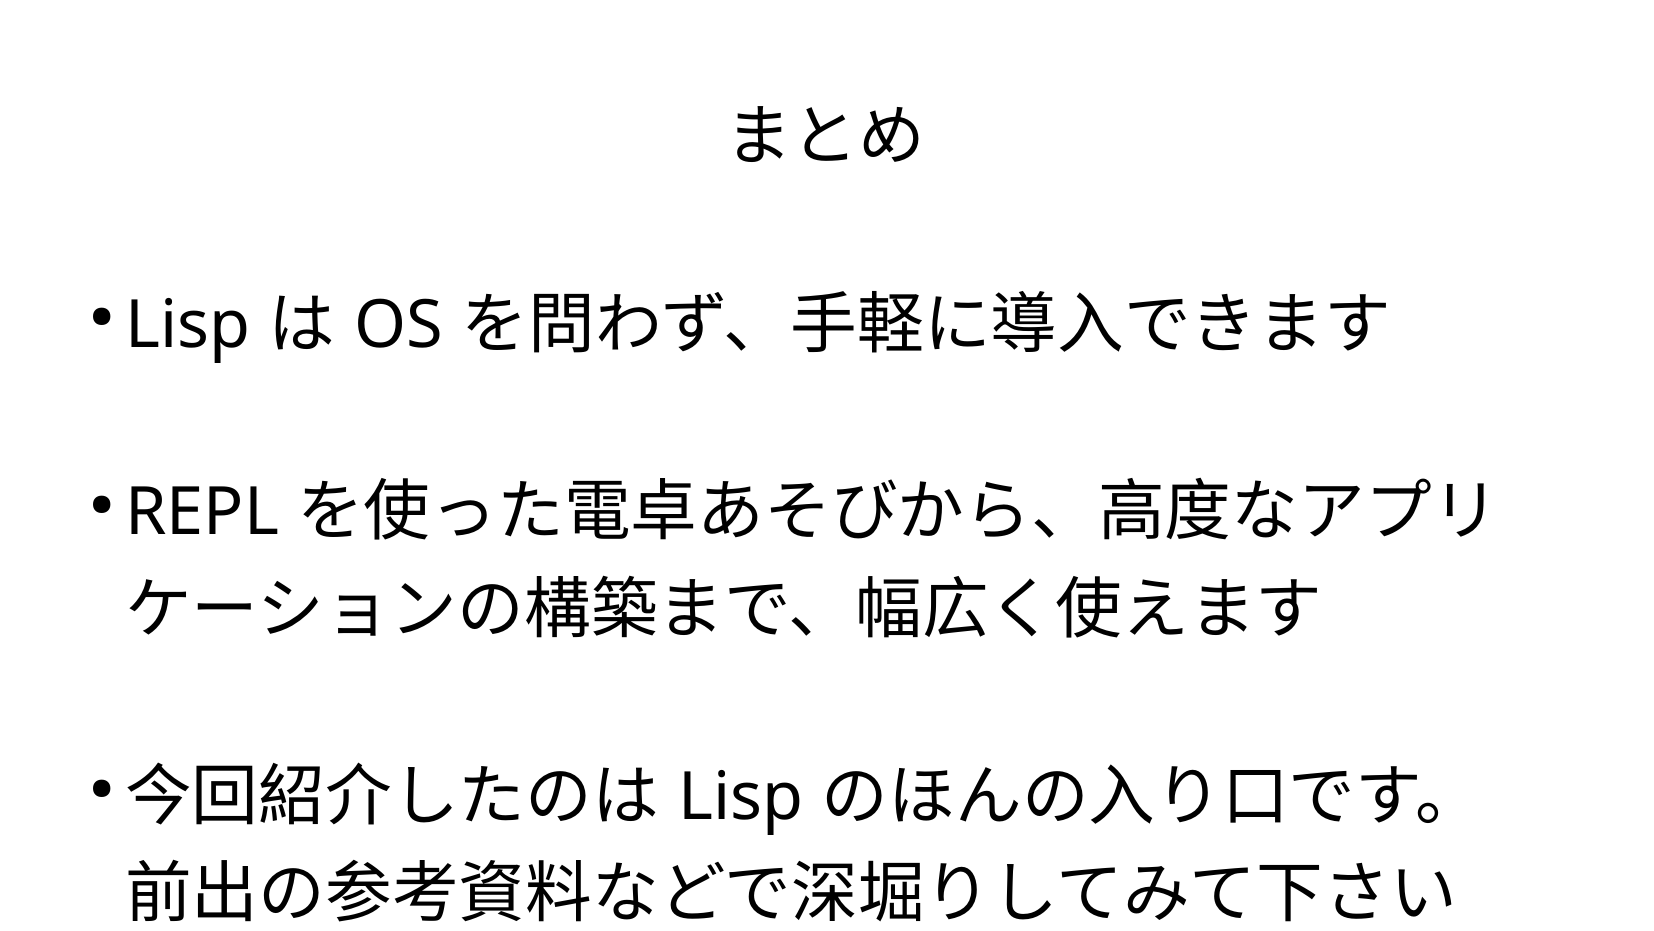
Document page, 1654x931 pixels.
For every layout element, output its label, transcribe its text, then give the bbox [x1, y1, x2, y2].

text_box まとめ LispはOSを問わず、手軽に導入できます REPLを使った電卓あそびから、高度なアプリケーションの構築まで、幅広く使えます 今回紹介したのはLispのほんの入り口です。 前出の参考資料などで深堀りしてみて下さい [75, 75, 1576, 863]
